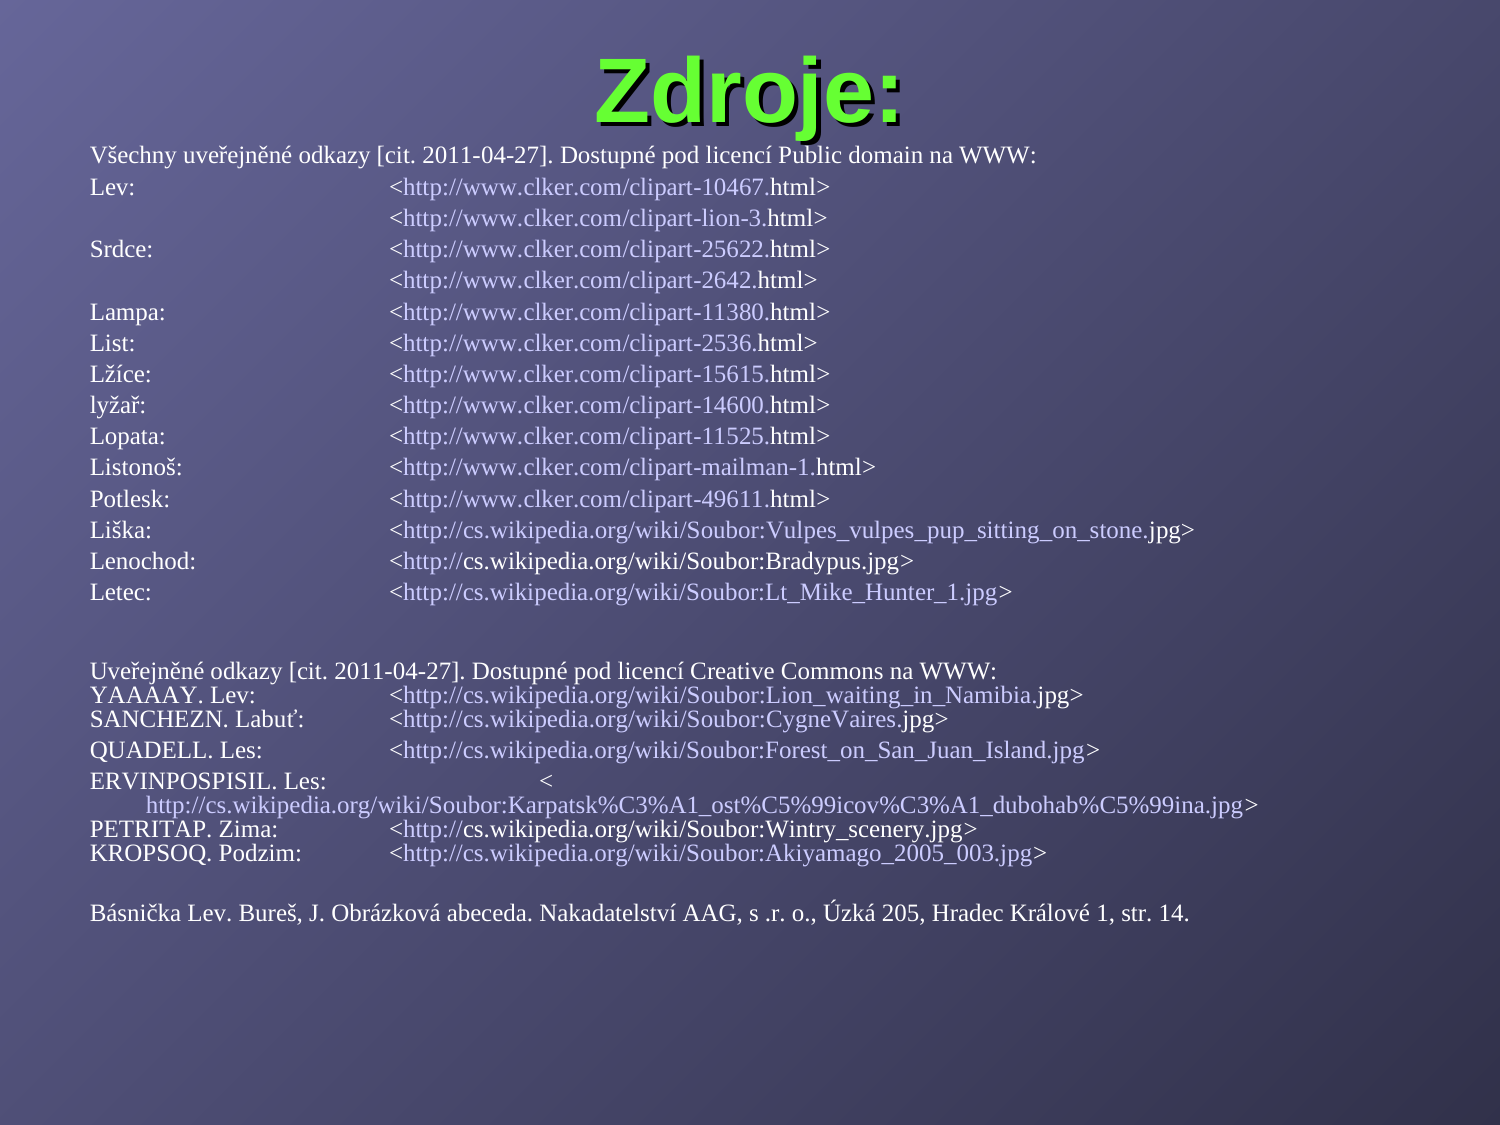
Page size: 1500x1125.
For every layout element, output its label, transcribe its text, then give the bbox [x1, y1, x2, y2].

title Zdroje: [75, 31, 1426, 137]
list Všechny uveřejněné odkazy [cit. 2011-04-27]. Dostupné pod licencí Public domain na WWW: Lev: <http://www.clker.com/clipart-10467.html> <http://www.clker.com/clipart-lion-3.html> Srdce: <http://www.clker.com/clipart-25622.html> <http://www.clker.com/clipart-2642.html> Lampa: <http://www.clker.com/clipart-11380.html> List: <http://www.clker.com/clipart-2536.html> Lžíce: <http://www.clker.com/clipart-15615.html> lyžař: <http://www.clker.com/clipart-14600.html> Lopata: <http://www.clker.com/clipart-11525.html> Listonoš: <http://www.clker.com/clipart-mailman-1.html> Potlesk: <http://www.clker.com/clipart-49611.html> Liška: <http://cs.wikipedia.org/wiki/Soubor:Vulpes_vulpes_pup_sitting_on_stone.jpg> Lenochod: <http://cs.wikipedia.org/wiki/Soubor:Bradypus.jpg> Letec: <http://cs.wikipedia.org/wiki/Soubor:Lt_Mike_Hunter_1.jpg> Uveřejněné odkazy [cit. 2011-04-27]. Dostupné pod licencí Creative Commons na WWW: YAAAAY. Lev: <http://cs.wikipedia.org/wiki/Soubor:Lion_waiting_in_Namibia.jpg> SANCHEZN. Labuť: <http://cs.wikipedia.org/wiki/Soubor:CygneVaires.jpg> QUADELL. Les: <http://cs.wikipedia.org/wiki/Soubor:Forest_on_San_Juan_Island.jpg> ERVINPOSPISIL. Les: <http://cs.wikipedia.org/wiki/Soubor:Karpatsk%C3%A1_ost%C5%99icov%C3%A1_dubohab%C5%99ina.jpg> PETRITAP. Zima: <http://cs.wikipedia.org/wiki/Soubor:Wintry_scenery.jpg> KROPSOQ. Podzim: <http://cs.wikipedia.org/wiki/Soubor:Akiyamago_2005_003.jpg> Básnička Lev. Bureš, J. Obrázková abeceda. Nakadatelství AAG, s .r. o., Úzká 205, Hradec Králové 1, str. 14. [75, 137, 1426, 1125]
